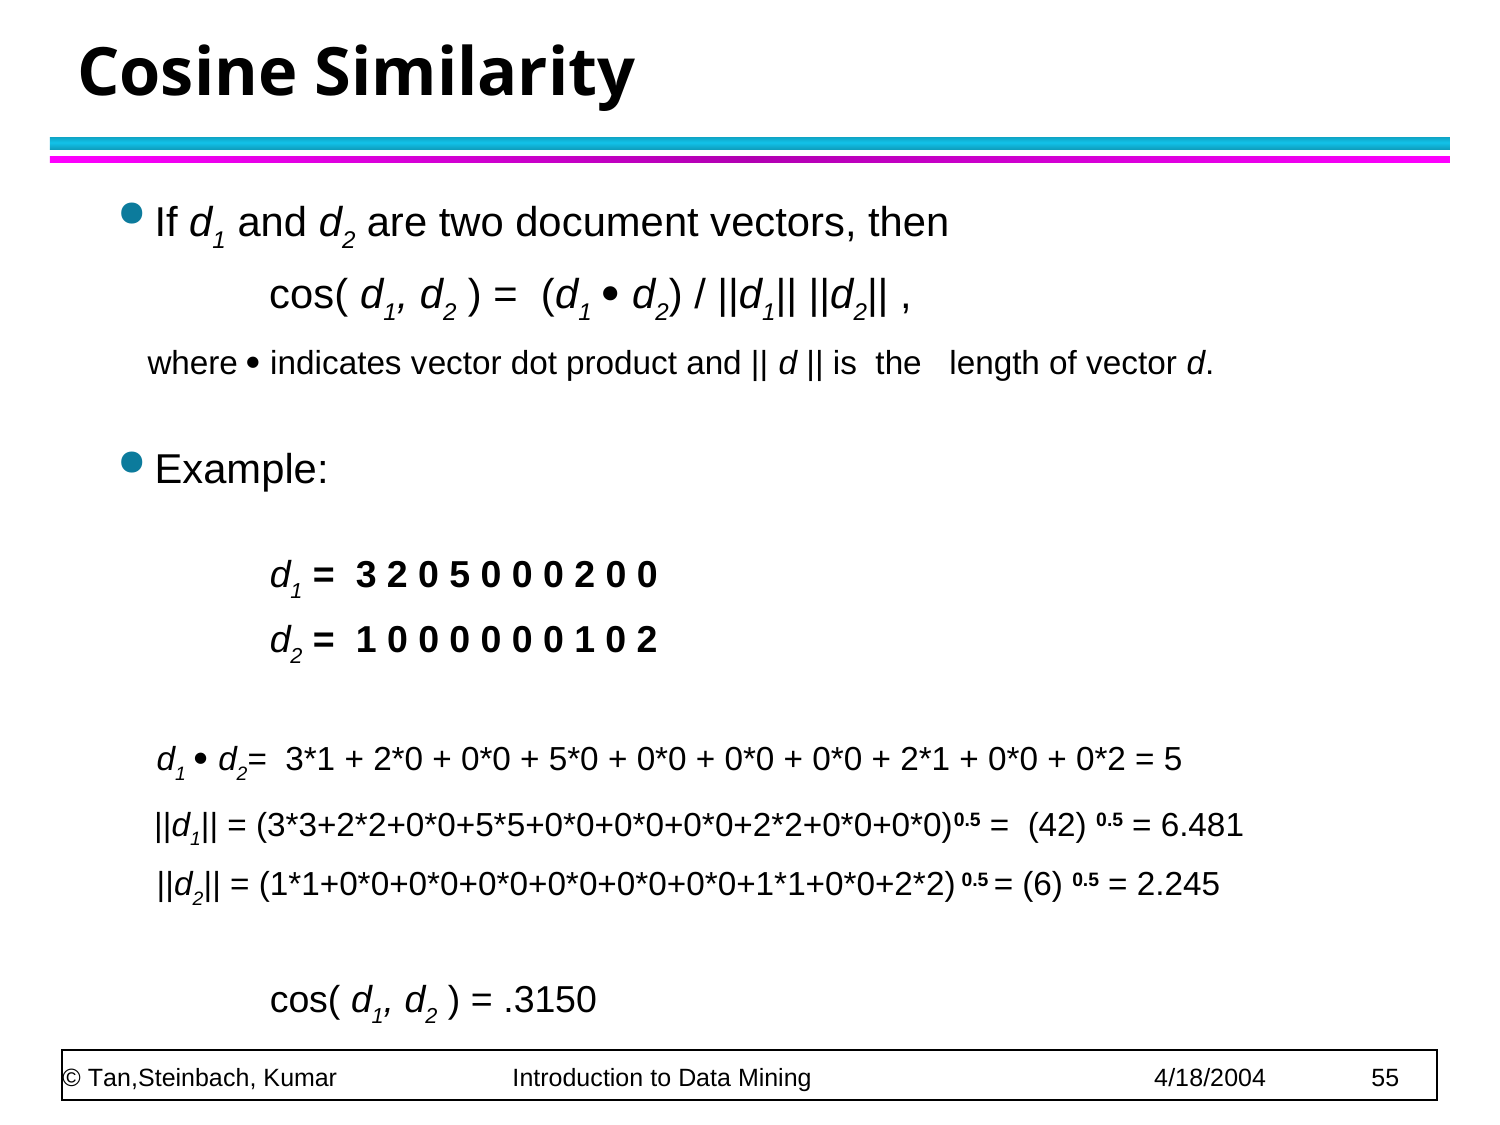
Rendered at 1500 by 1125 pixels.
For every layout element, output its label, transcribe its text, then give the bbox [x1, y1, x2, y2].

list If d1 and d2 are two document vectors, then cos( d1, d2 ) = (d1  d2) / ||d1|| ||d2|| , where  indicates vector dot product and || d || is the length of vector d. Example: d1 = 3 2 0 5 0 0 0 2 0 0 d2 = 1 0 0 0 0 0 0 1 0 2 d1  d2= 3*1 + 2*0 + 0*0 + 5*0 + 0*0 + 0*0 + 0*0 + 2*1 + 0*0 + 0*2 = 5 ||d1|| = (3*3+2*2+0*0+5*5+0*0+0*0+0*0+2*2+0*0+0*0)0.5 = (42) 0.5 = 6.481 ||d2|| = (1*1+0*0+0*0+0*0+0*0+0*0+0*0+1*1+0*0+2*2) 0.5 = (6) 0.5 = 2.245 cos( d1, d2 ) = .3150 [104, 187, 1418, 1089]
title Cosine Similarity [62, 24, 1421, 116]
